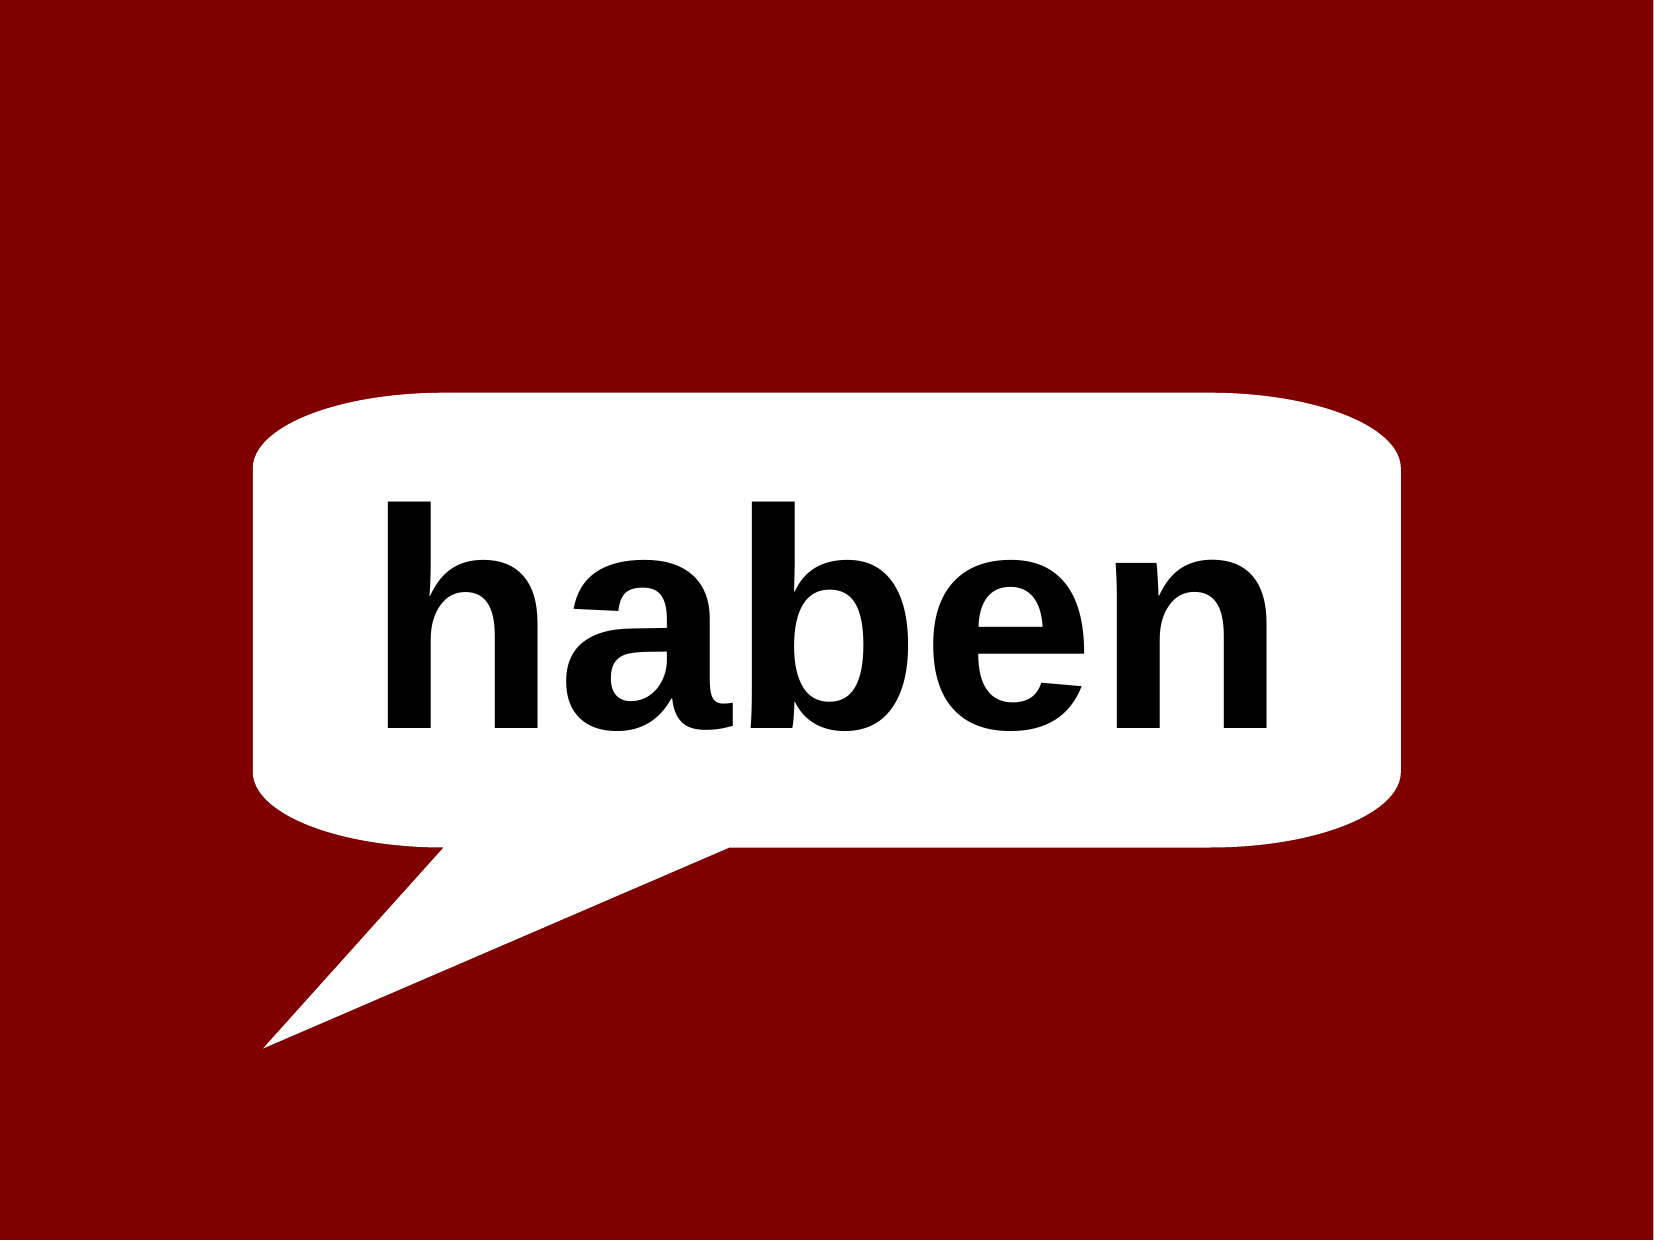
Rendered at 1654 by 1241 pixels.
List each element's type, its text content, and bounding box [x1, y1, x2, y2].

text_box haben [252, 392, 1401, 1049]
